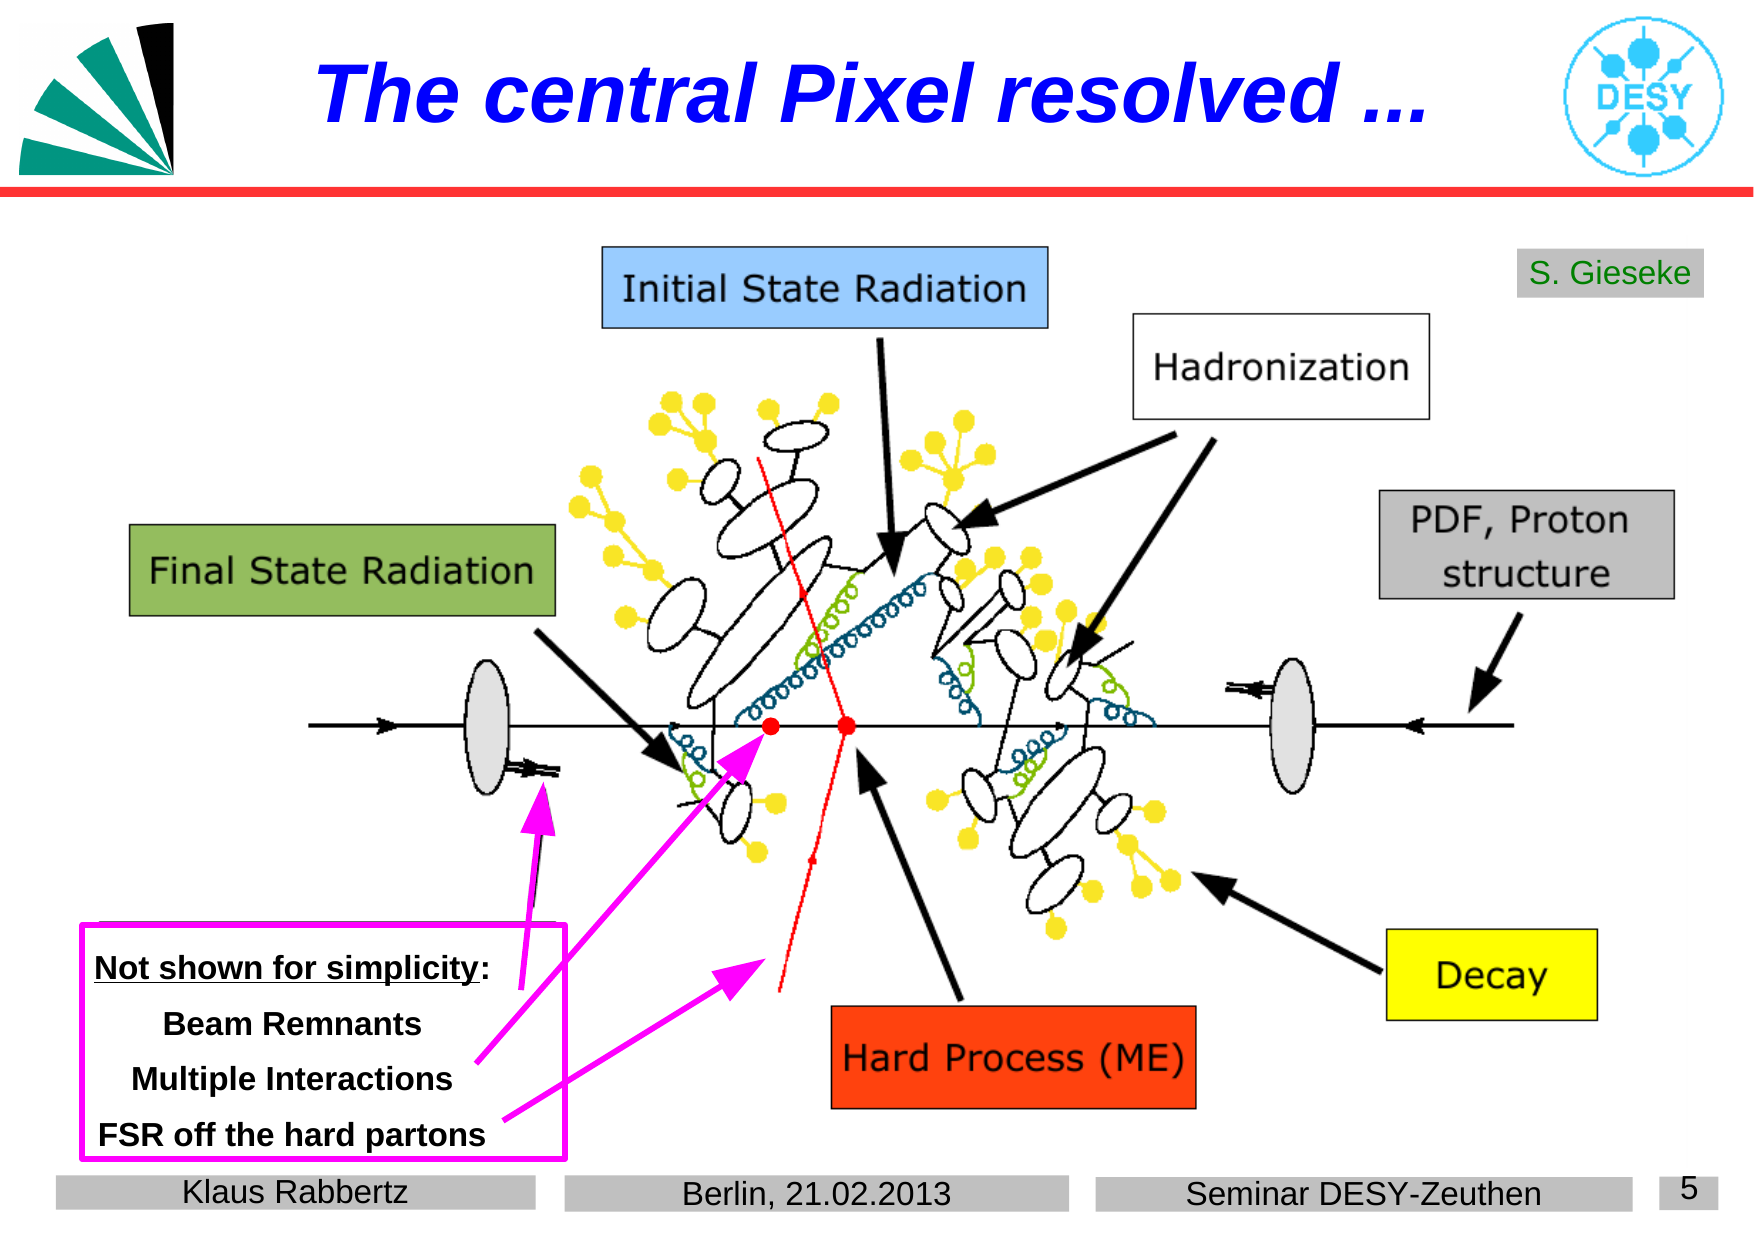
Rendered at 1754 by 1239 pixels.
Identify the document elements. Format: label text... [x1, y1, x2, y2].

title The central Pixel resolved ... [220, 0, 1525, 189]
text_box Not shown for simplicity: Beam Remnants Multiple Interactions FSR off the hard partons [82, 925, 565, 1151]
picture [85, 1151, 562, 1156]
text_box S. Gieseke [1517, 248, 1704, 298]
picture [19, 23, 174, 177]
picture [85, 235, 1688, 1168]
picture [1559, 12, 1729, 182]
text_box [761, 717, 780, 736]
